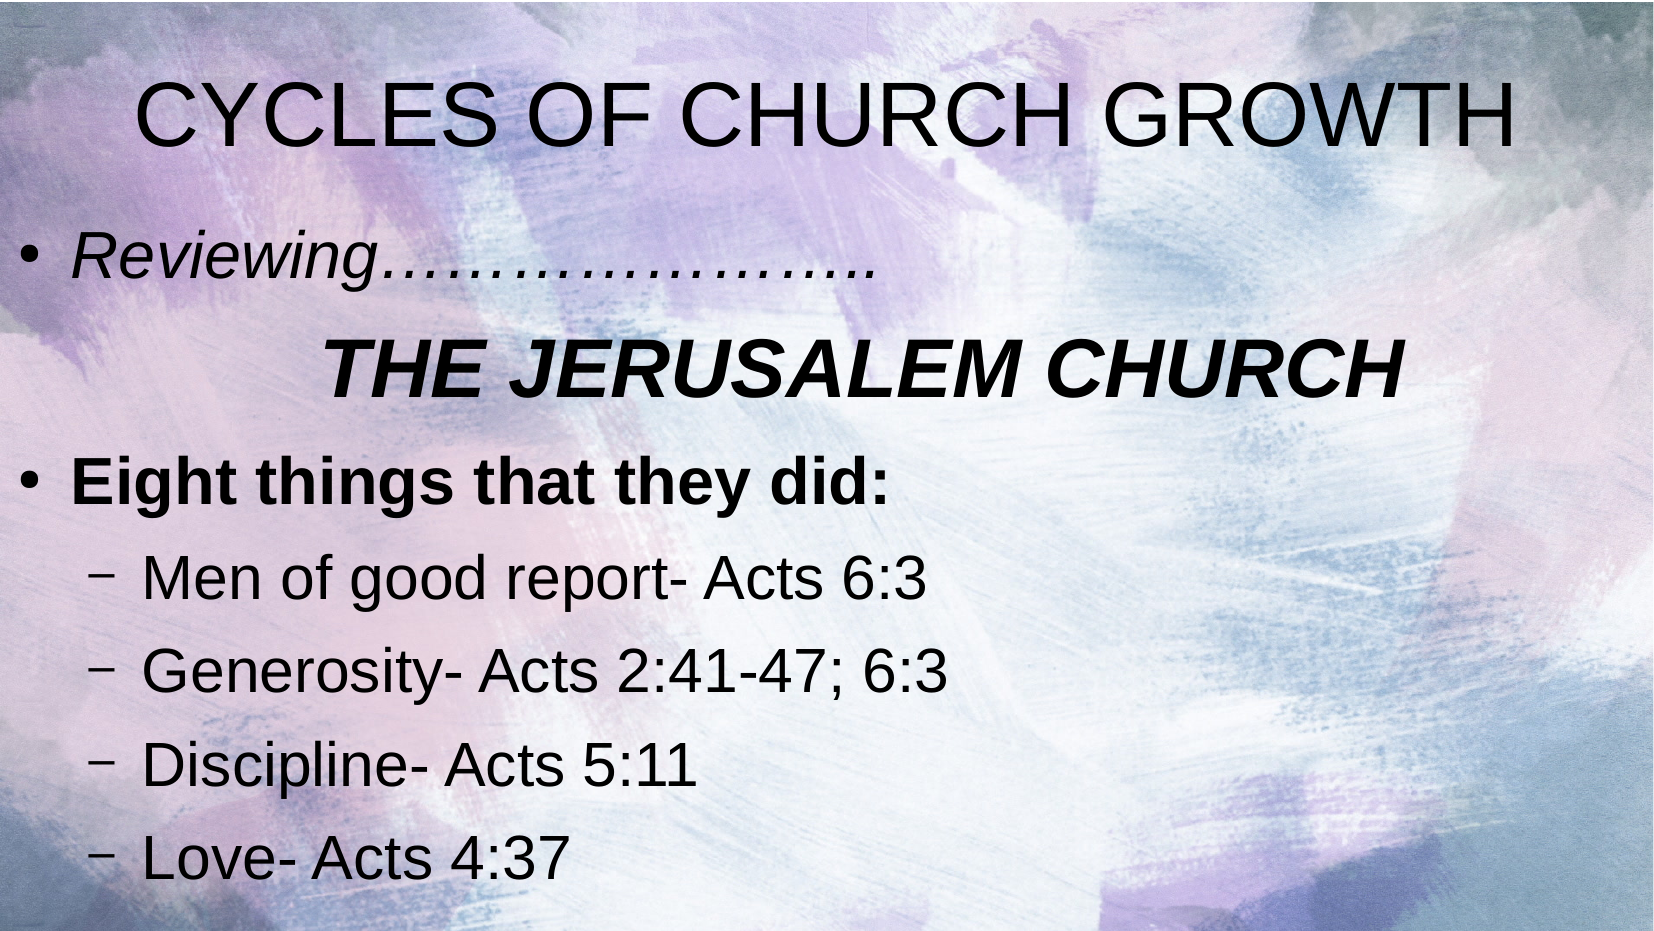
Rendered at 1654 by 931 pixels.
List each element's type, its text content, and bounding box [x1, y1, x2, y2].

title CYCLES OF CHURCH GROWTH [82, 37, 1571, 193]
picture [0, 2, 1654, 217]
list Reviewing………………….. THE JERUSALEM CHURCH Eight things that they did: Men of good report- Acts 6:3 Generosity- Acts 2:41-47; 6:3 Discipline- Acts 5:11 Love- Acts 4:37 [0, 217, 1654, 931]
